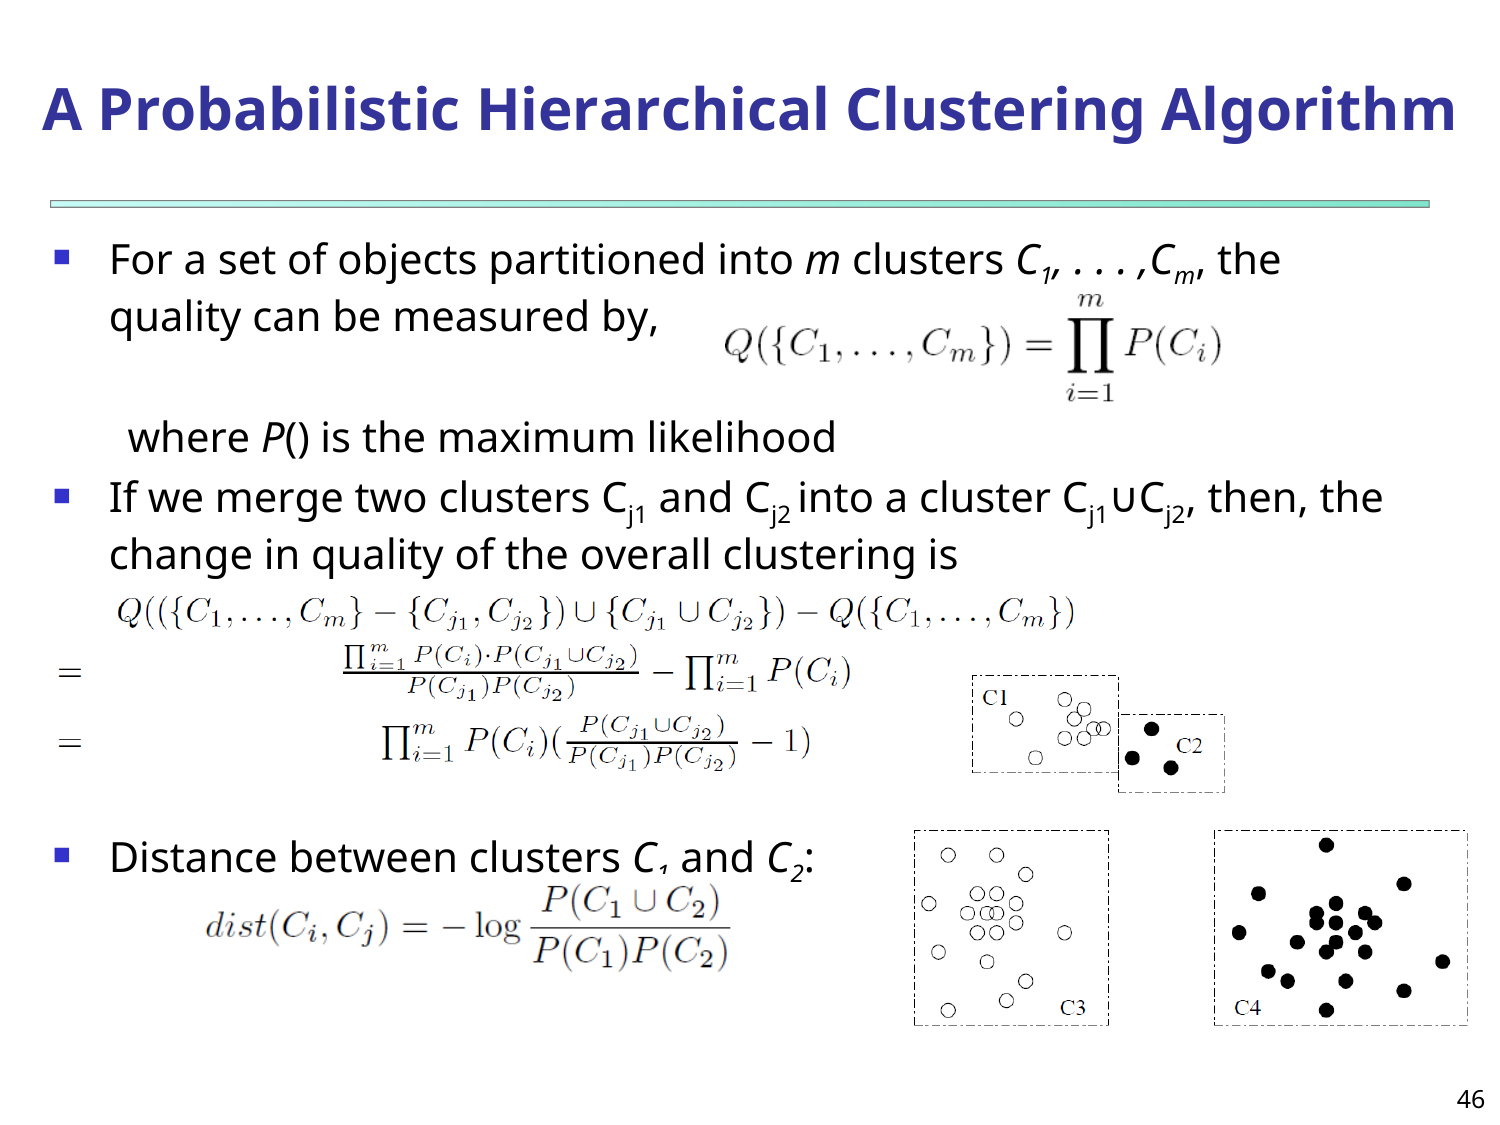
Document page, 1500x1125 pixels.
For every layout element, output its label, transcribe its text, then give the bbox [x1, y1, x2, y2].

picture [200, 874, 734, 988]
list For a set of objects partitioned into m clusters C1, . . . ,Cm, the quality can be measured by, where P() is the maximum likelihood If we merge two clusters Cj1 and Cj2 into a cluster Cj1∪Cj2, then, the change in quality of the overall clustering is Distance between clusters C1 and C2: [37, 224, 1438, 1063]
title A Probabilistic Hierarchical Clustering Algorithm [0, 0, 1500, 150]
picture [50, 587, 1476, 1030]
text_box 18 [1187, 1062, 1500, 1125]
picture [725, 294, 1223, 404]
